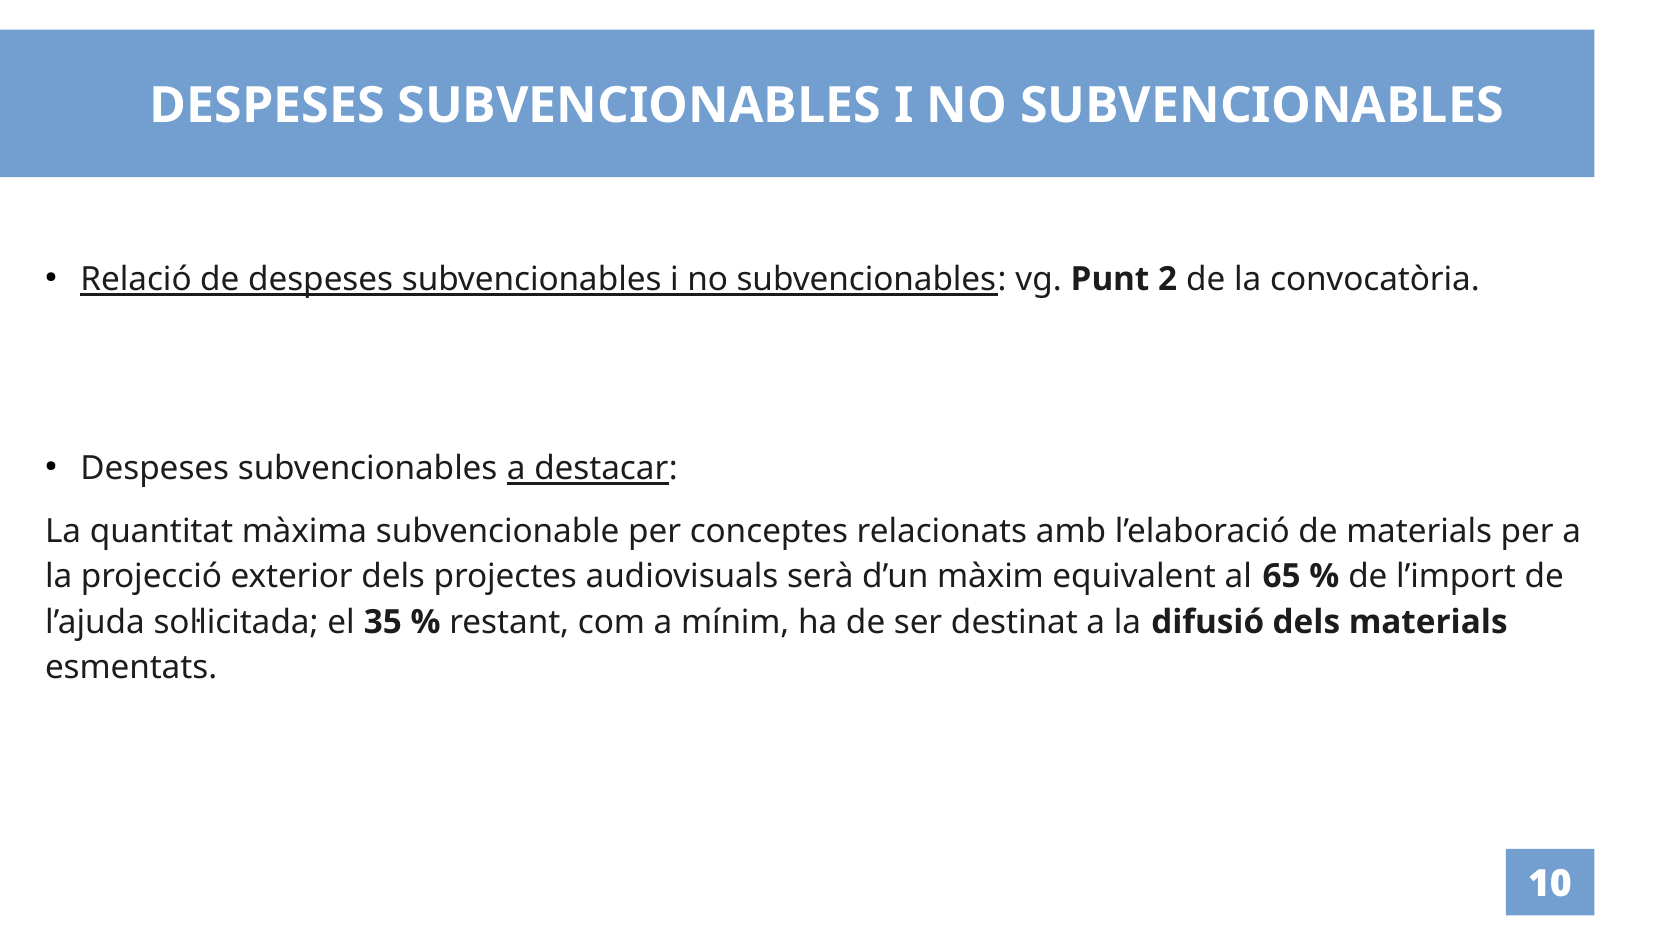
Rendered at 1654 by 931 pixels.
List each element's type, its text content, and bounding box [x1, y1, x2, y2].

list Relació de despeses subvencionables i no subvencionables: vg. Punt 2 de la convocatòria. Despeses subvencionables a destacar: La quantitat màxima subvencionable per conceptes relacionats amb l’elaboració de materials per a la projecció exterior dels projectes audiovisuals serà d’un màxim equivalent al 65 % de l’import de l’ajuda sol·licitada; el 35 % restant, com a mínim, ha de ser destinat a la difusió dels materials esmentats. [45, 192, 1591, 931]
title DESPESES SUBVENCIONABLES I NO SUBVENCIONABLES [59, 44, 1595, 163]
